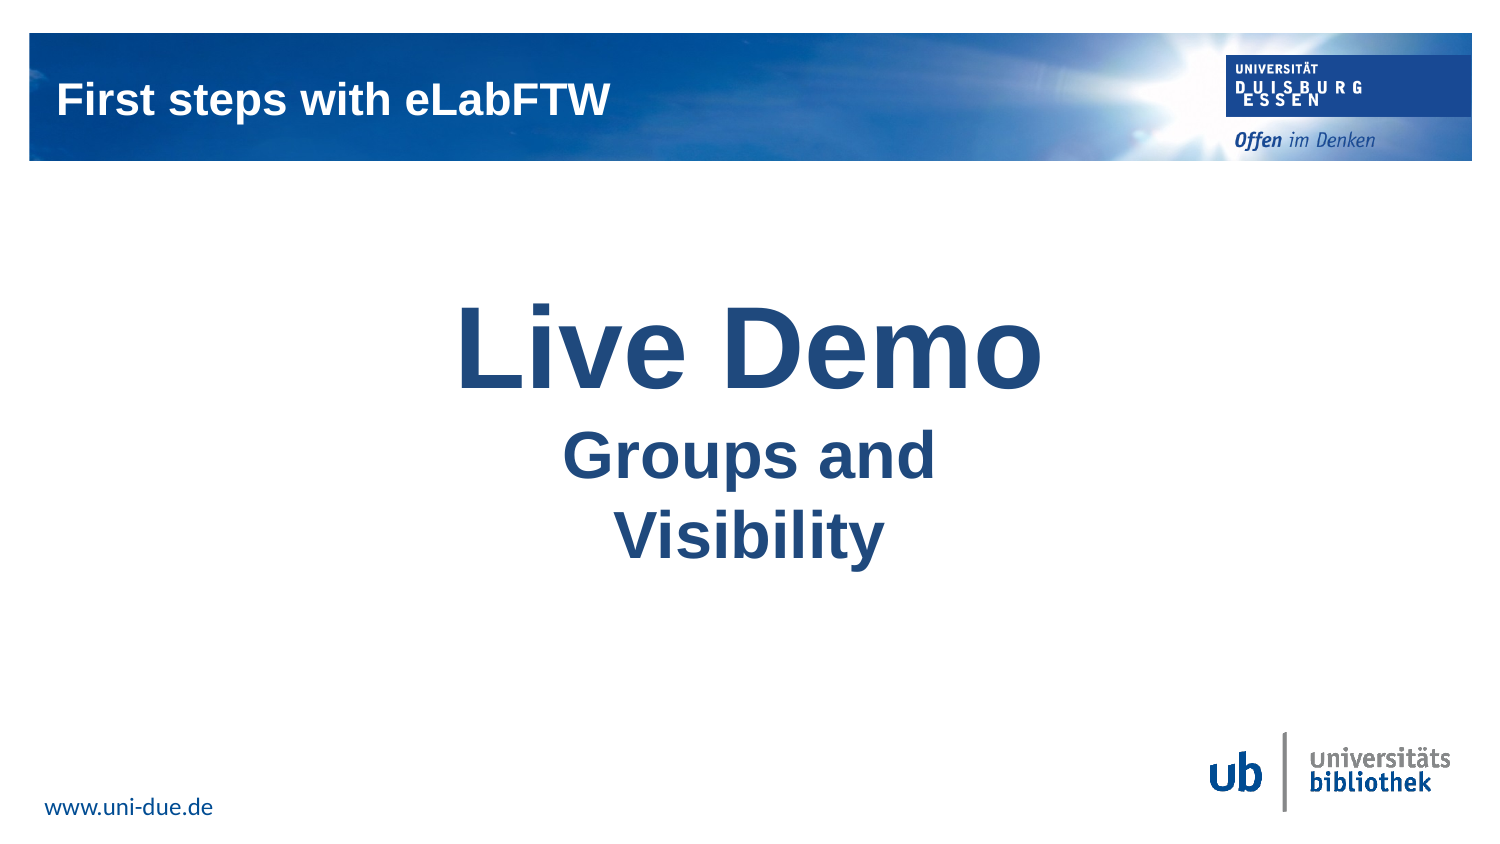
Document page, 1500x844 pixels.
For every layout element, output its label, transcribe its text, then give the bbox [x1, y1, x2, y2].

picture [29, 33, 1471, 161]
text_box First steps with eLabFTW [26, 43, 1161, 150]
picture [1210, 732, 1450, 812]
text_box www.uni-due.de [29, 782, 263, 843]
text_box Live Demo Groups and Visibility [367, 271, 1133, 573]
